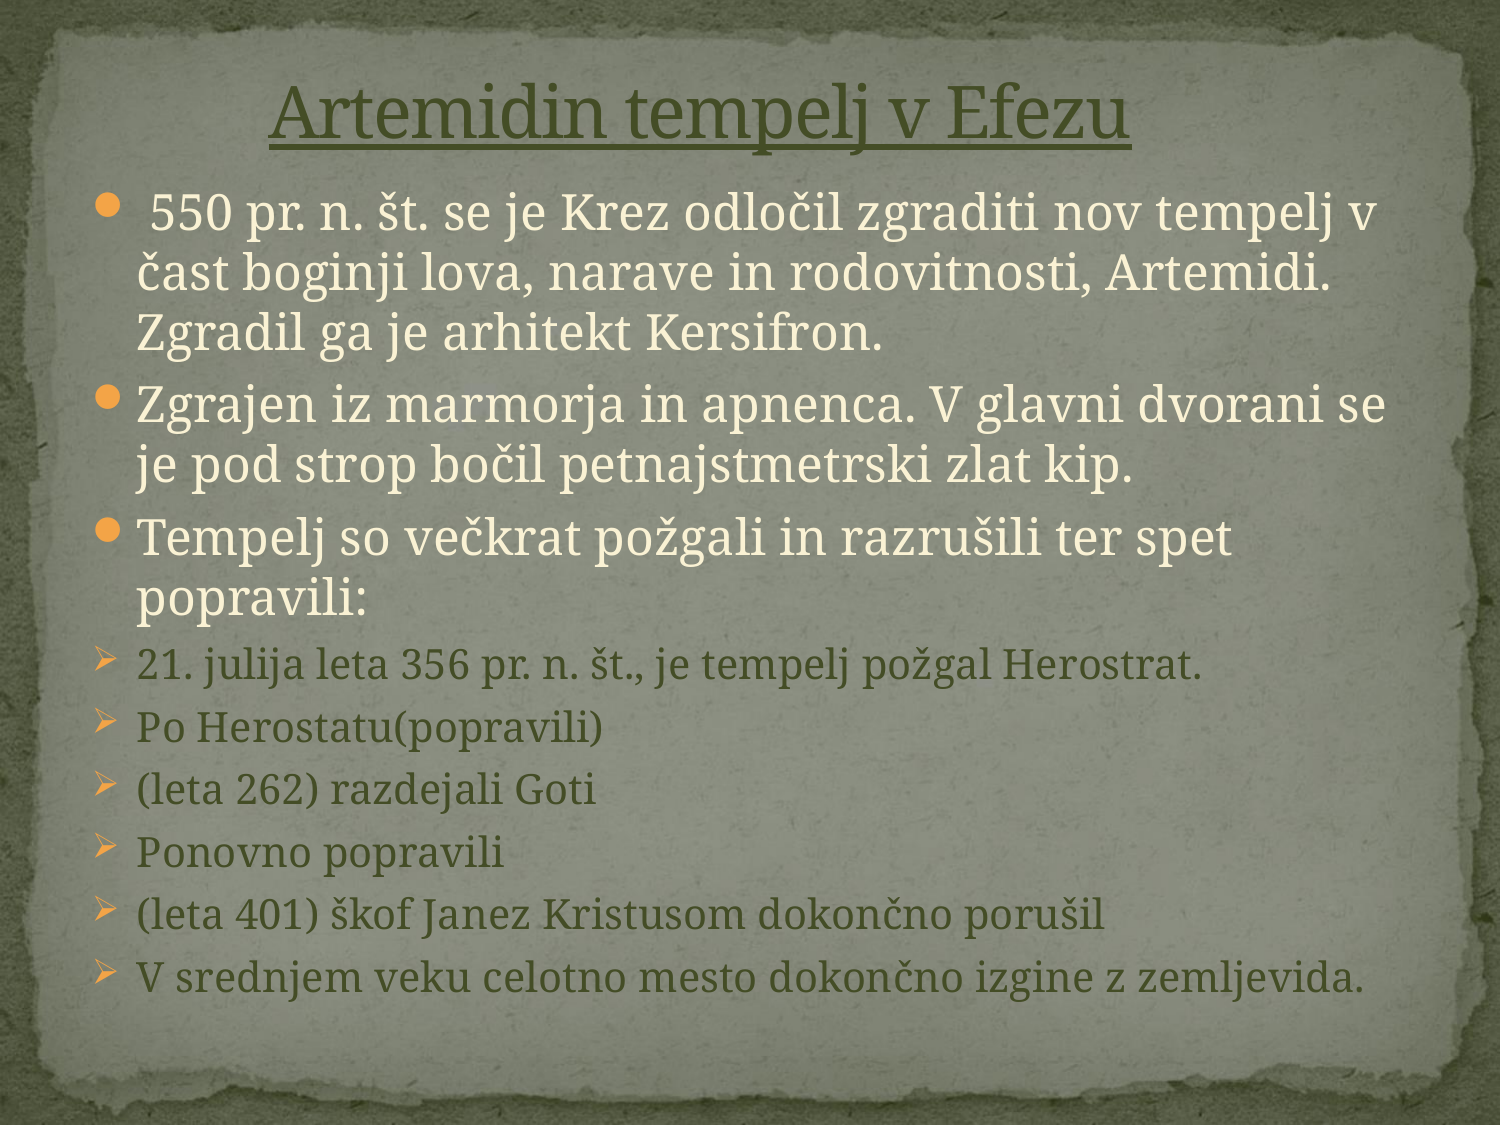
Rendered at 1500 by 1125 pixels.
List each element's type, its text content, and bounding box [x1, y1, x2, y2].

title Artemidin tempelj v Efezu [253, 54, 1164, 161]
list 550 pr. n. št. se je Krez odločil zgraditi nov tempelj v čast boginji lova, narave in rodovitnosti, Artemidi. Zgradil ga je arhitekt Kersifron. Zgrajen iz marmorja in apnenca. V glavni dvorani se je pod strop bočil petnajstmetrski zlat kip. Tempelj so večkrat požgali in razrušili ter spet popravili: 21. julija leta 356 pr. n. št., je tempelj požgal Herostrat. Po Herostatu(popravili) (leta 262) razdejali Goti Ponovno popravili (leta 401) škof Janez Kristusom dokončno porušil V srednjem veku celotno mesto dokončno izgine z zemljevida. [76, 172, 1427, 1047]
picture [0, 0, 1500, 1125]
